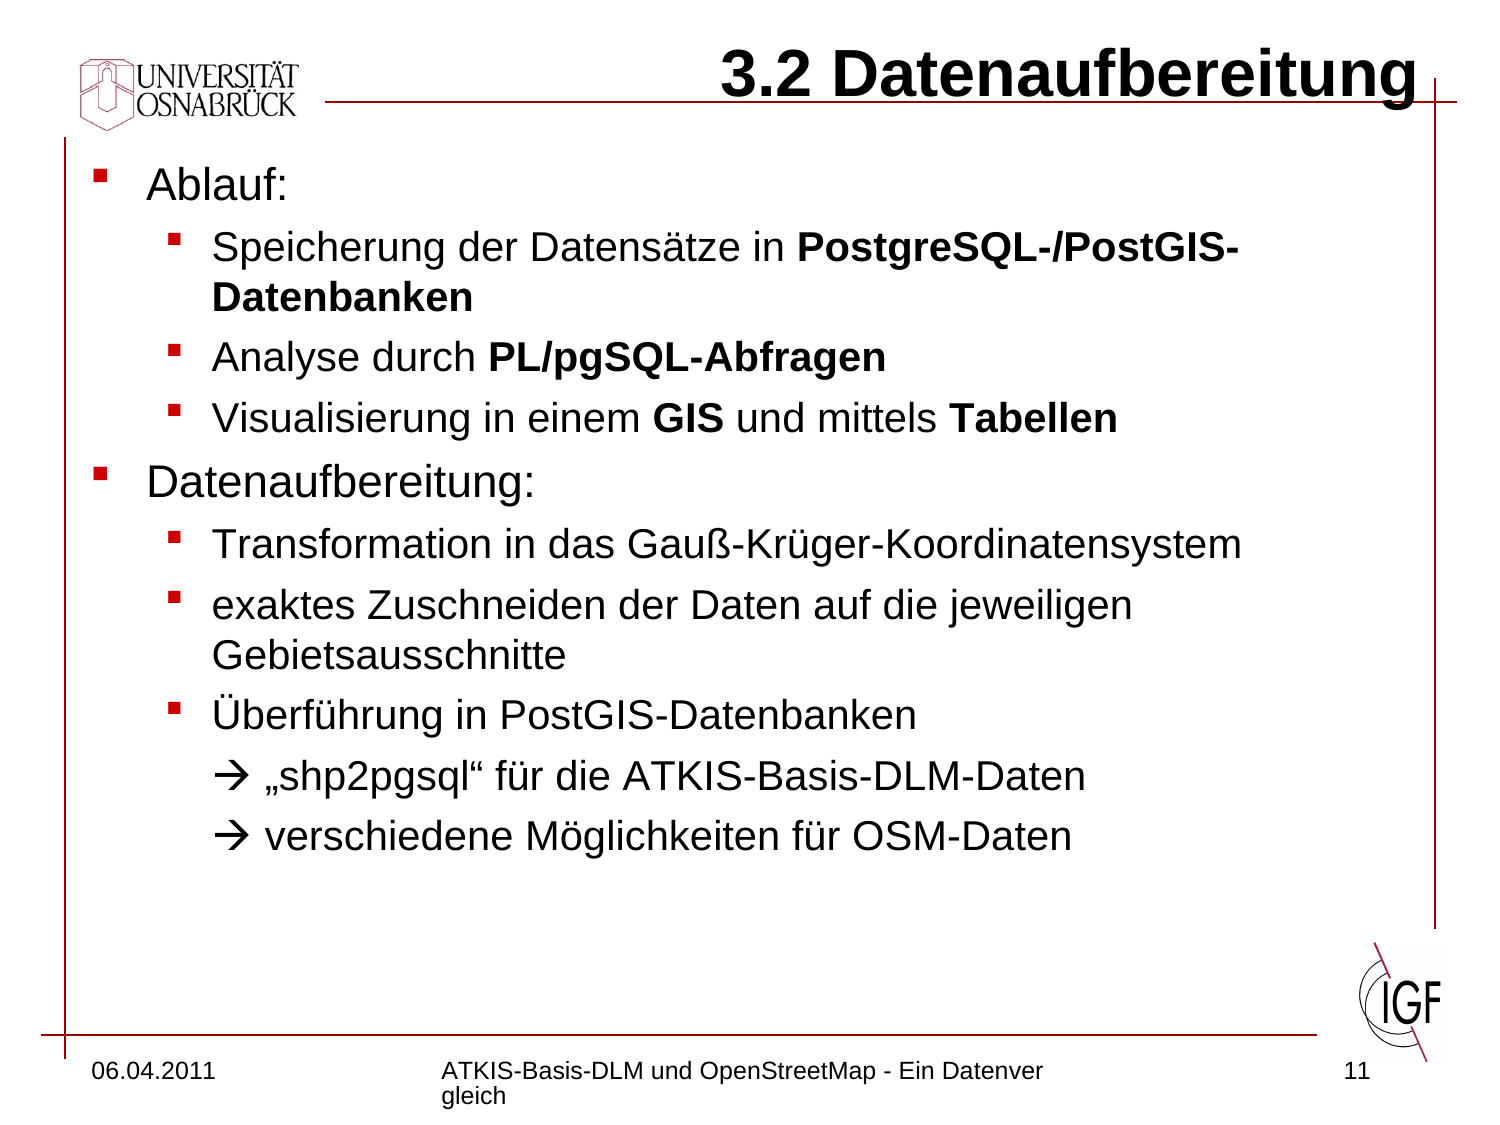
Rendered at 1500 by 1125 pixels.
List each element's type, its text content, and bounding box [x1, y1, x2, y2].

picture [79, 59, 299, 131]
list Ablauf: Speicherung der Datensätze in PostgreSQL-/PostGIS-Datenbanken Analyse durch PL/pgSQL-Abfragen Visualisierung in einem GIS und mittels Tabellen Datenaufbereitung: Transformation in das Gauß-Krüger-Koordinatensystem exaktes Zuschneiden der Daten auf die jeweiligen Gebietsausschnitte Überführung in PostGIS-Datenbanken  „shp2pgsql“ für die ATKIS-Basis-DLM-Daten  verschiedene Möglichkeiten für OSM-Daten [75, 146, 1426, 1019]
picture [1359, 942, 1448, 1062]
title 3.2 Datenaufbereitung [460, 18, 1436, 121]
